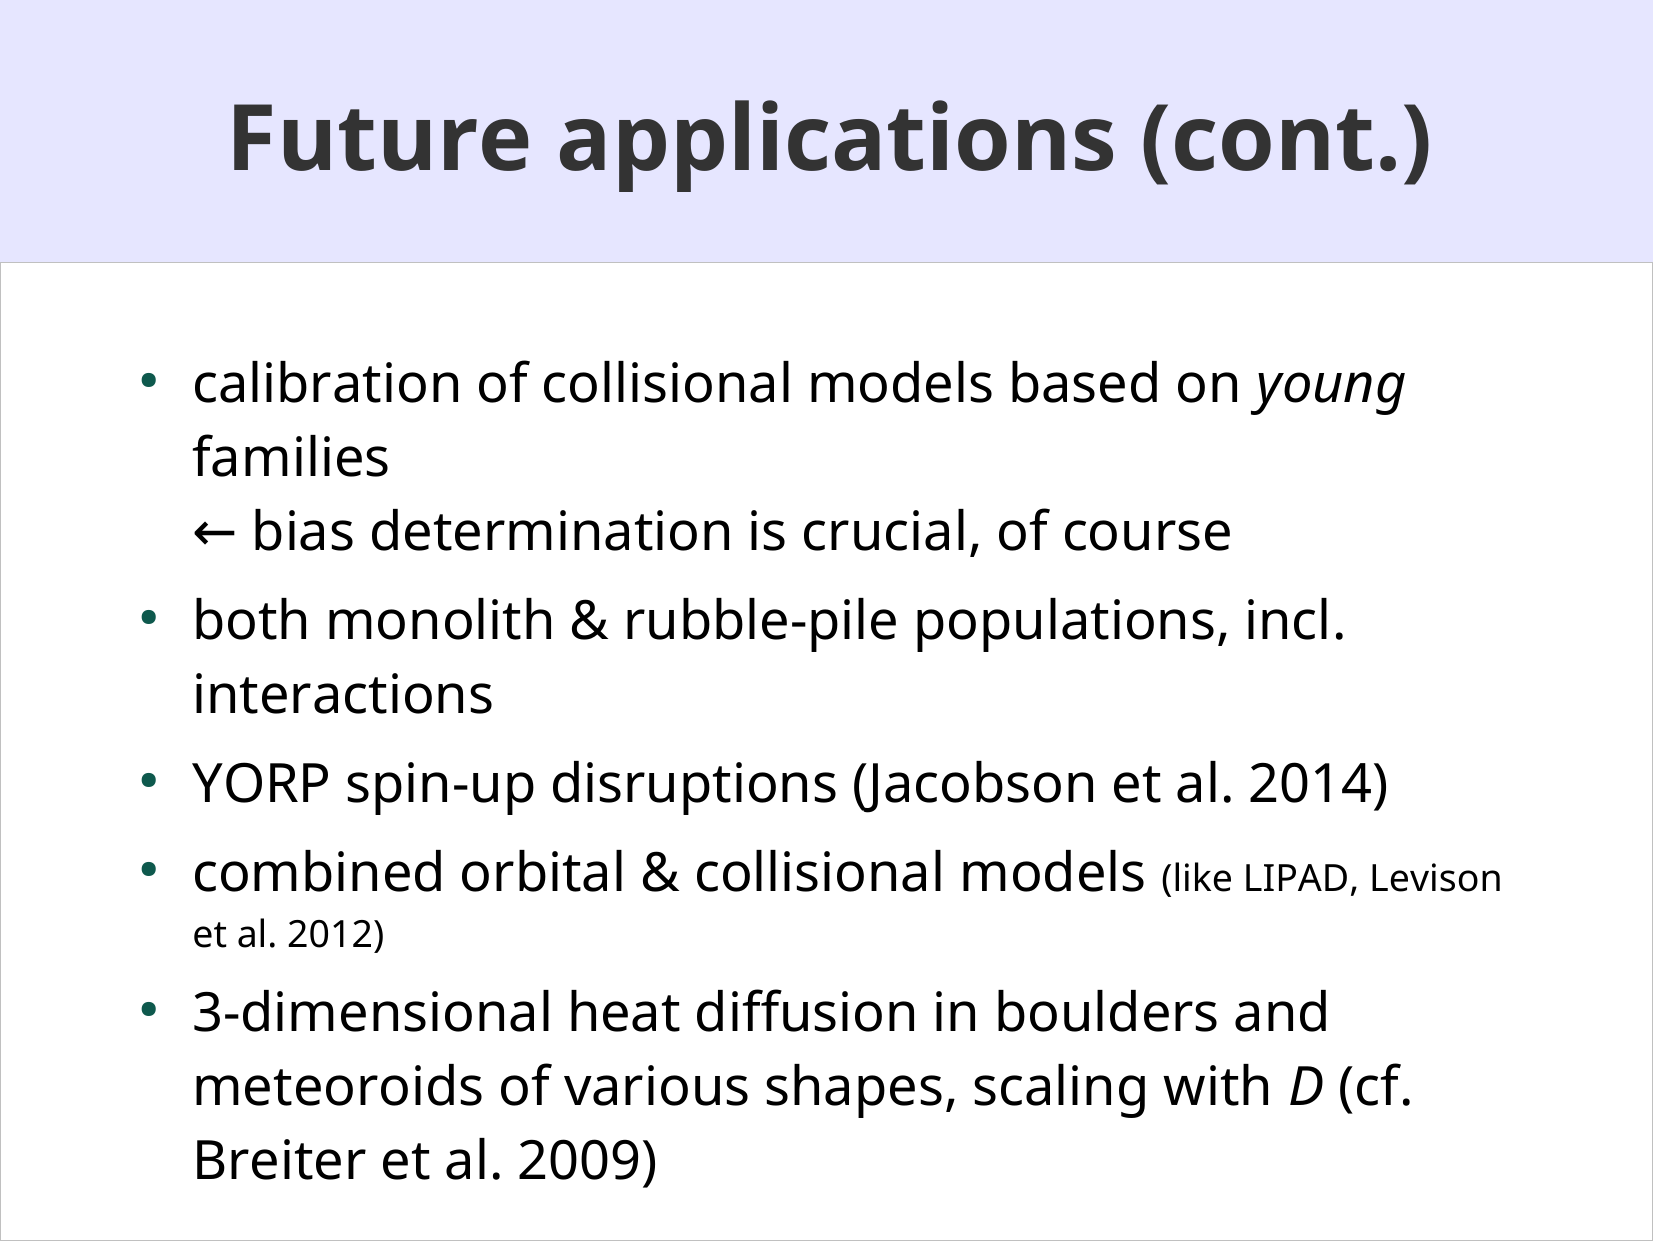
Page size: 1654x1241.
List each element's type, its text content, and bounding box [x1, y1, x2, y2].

title Future applications (cont.) [124, 31, 1536, 239]
list calibration of collisional models based on young families ← bias determination is crucial, of course both monolith & rubble-pile populations, incl. interactions YORP spin-up disruptions (Jacobson et al. 2014) combined orbital & collisional models (like LIPAD, Levison et al. 2012) 3-dimensional heat diffusion in boulders and meteoroids of various shapes, scaling with D (cf. Breiter et al. 2009) [121, 344, 1534, 1065]
